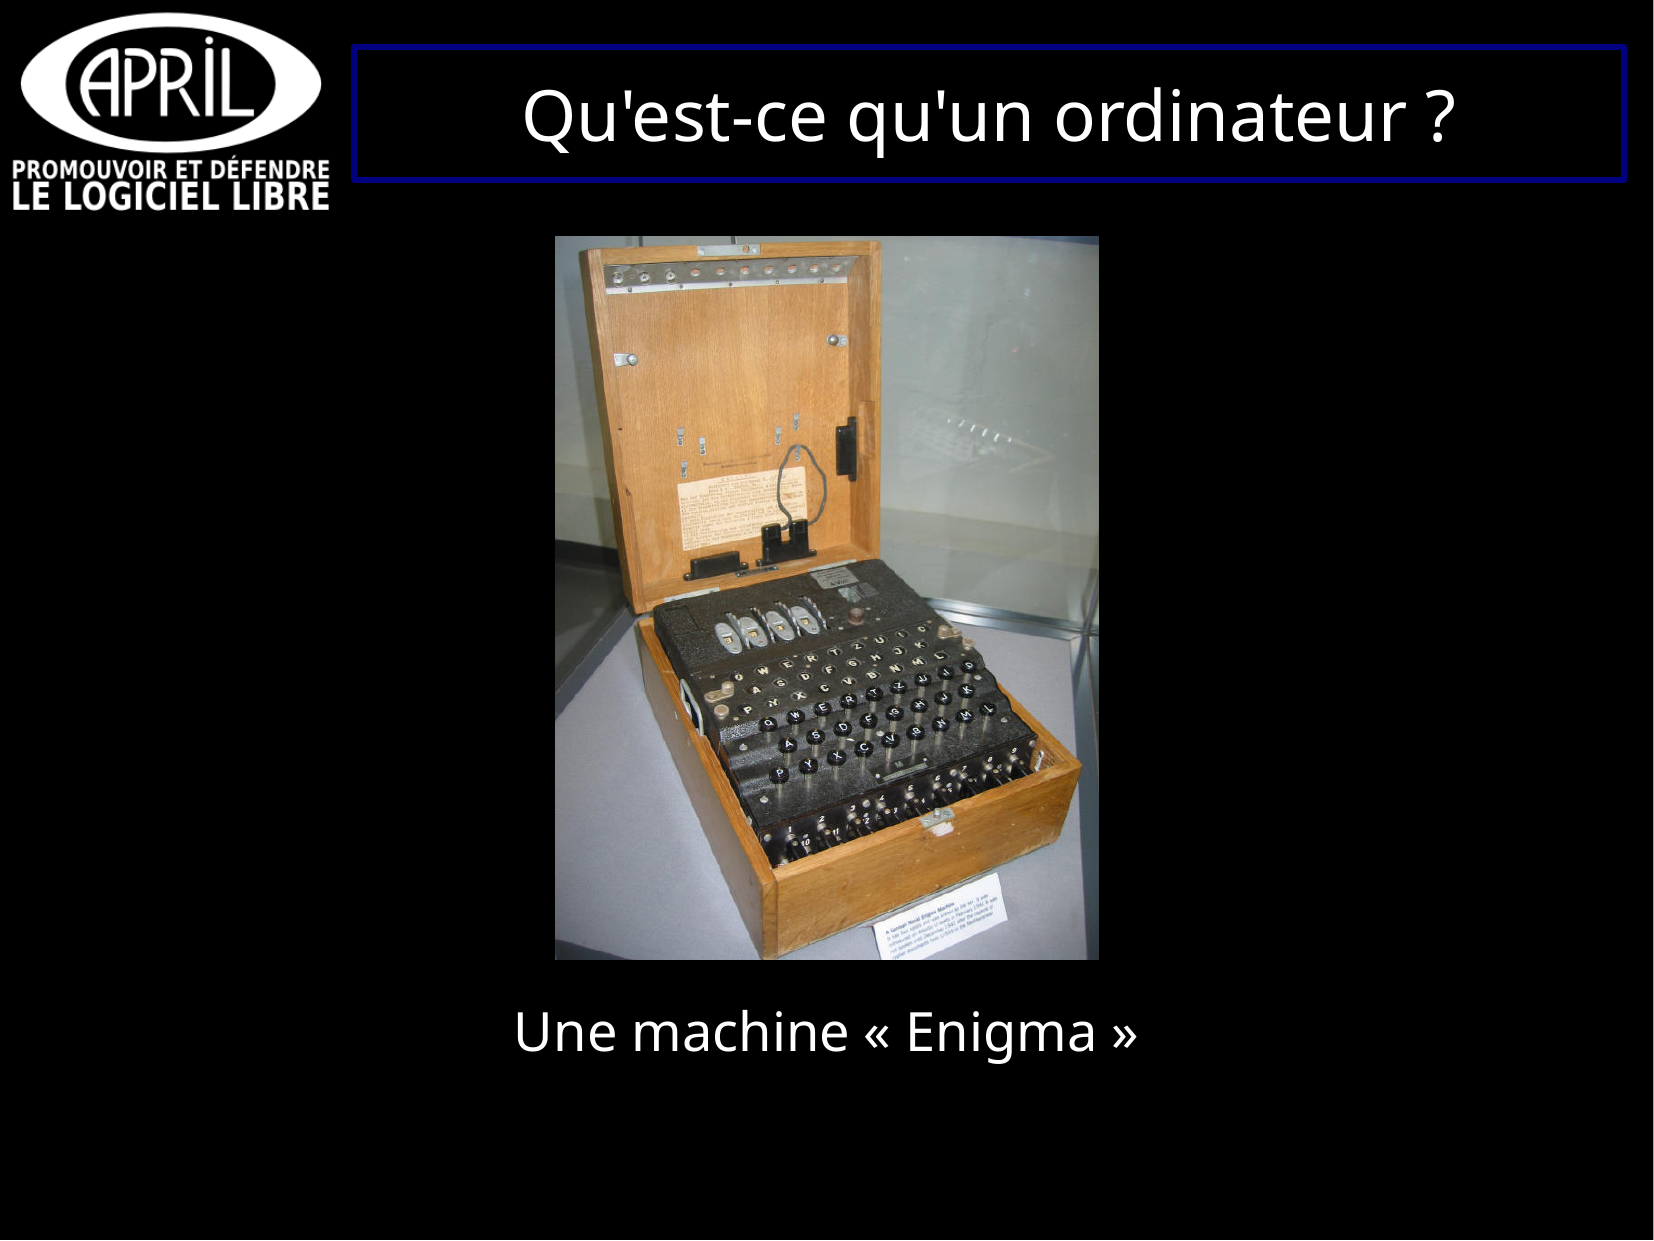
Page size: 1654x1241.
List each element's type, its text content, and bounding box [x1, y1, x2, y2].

picture [555, 236, 1099, 960]
text_box Une machine « Enigma » [191, 986, 1462, 1064]
picture [8, 7, 333, 237]
title Qu'est-ce qu'un ordinateur ? [354, 47, 1625, 181]
